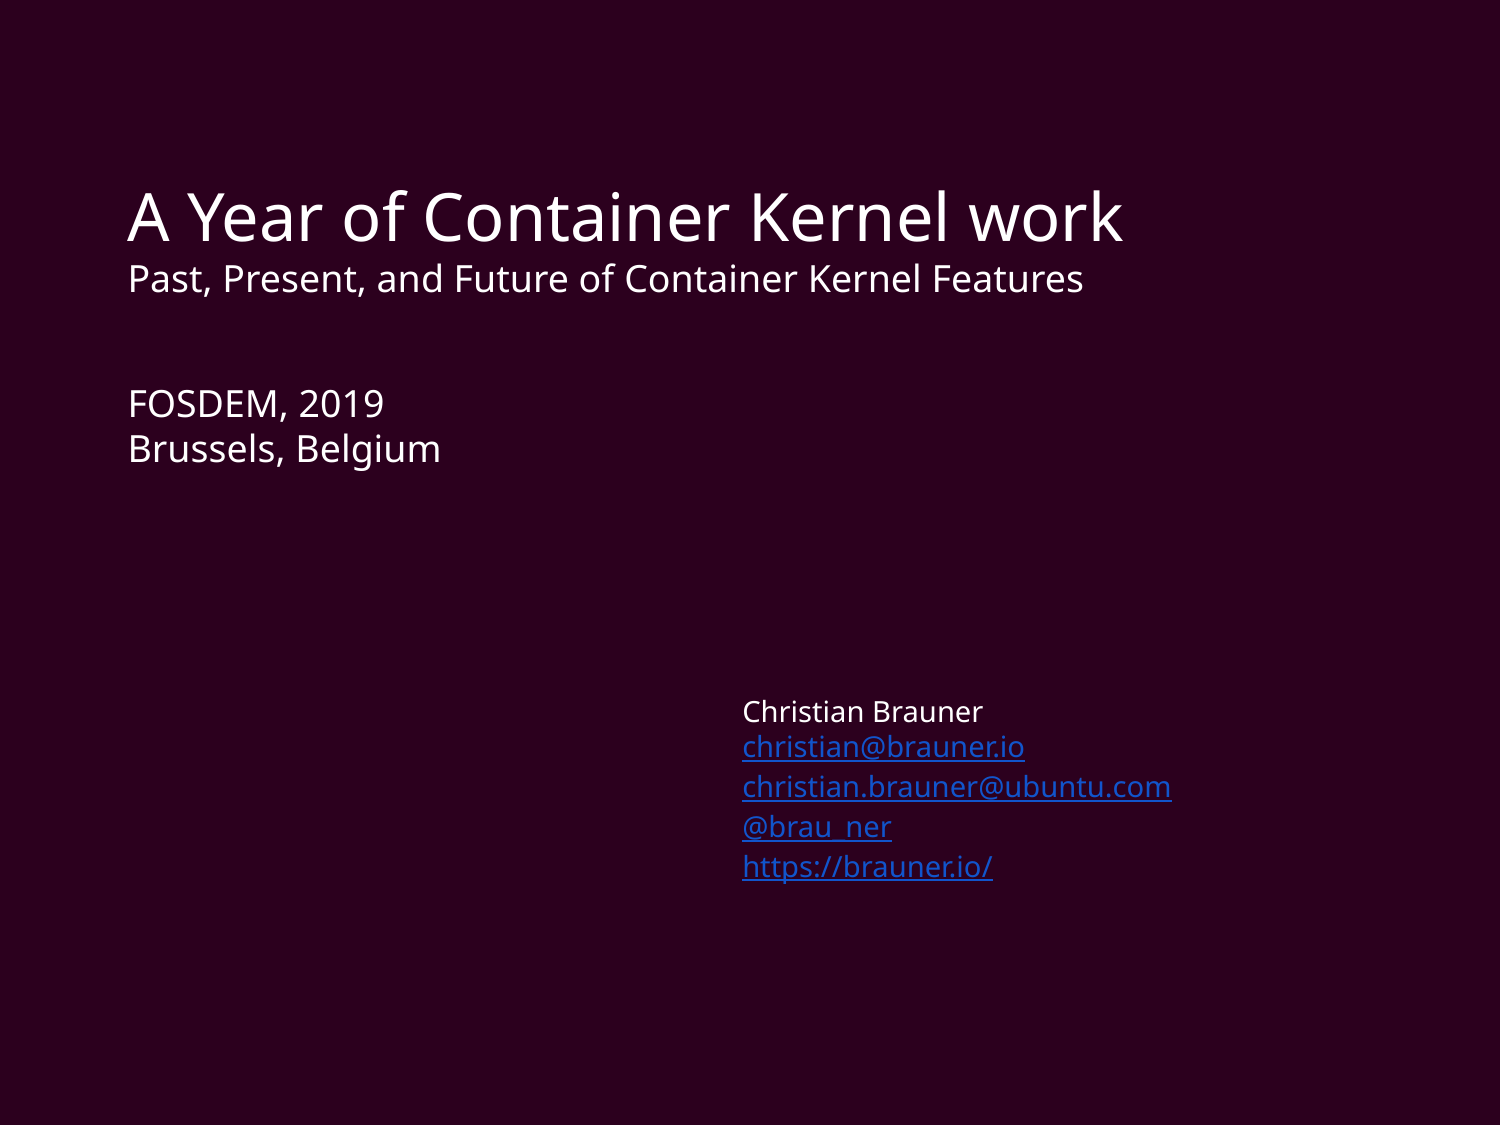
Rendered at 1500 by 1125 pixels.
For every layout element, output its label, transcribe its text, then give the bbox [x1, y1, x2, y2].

text_box Christian Brauner christian@brauner.io christian.brauner@ubuntu.com @brau_ner https://brauner.io/ [727, 566, 1471, 903]
title A Year of Container Kernel work Past, Present, and Future of Container Kernel Features FOSDEM, 2019 Brussels, Belgium [112, 60, 1388, 486]
